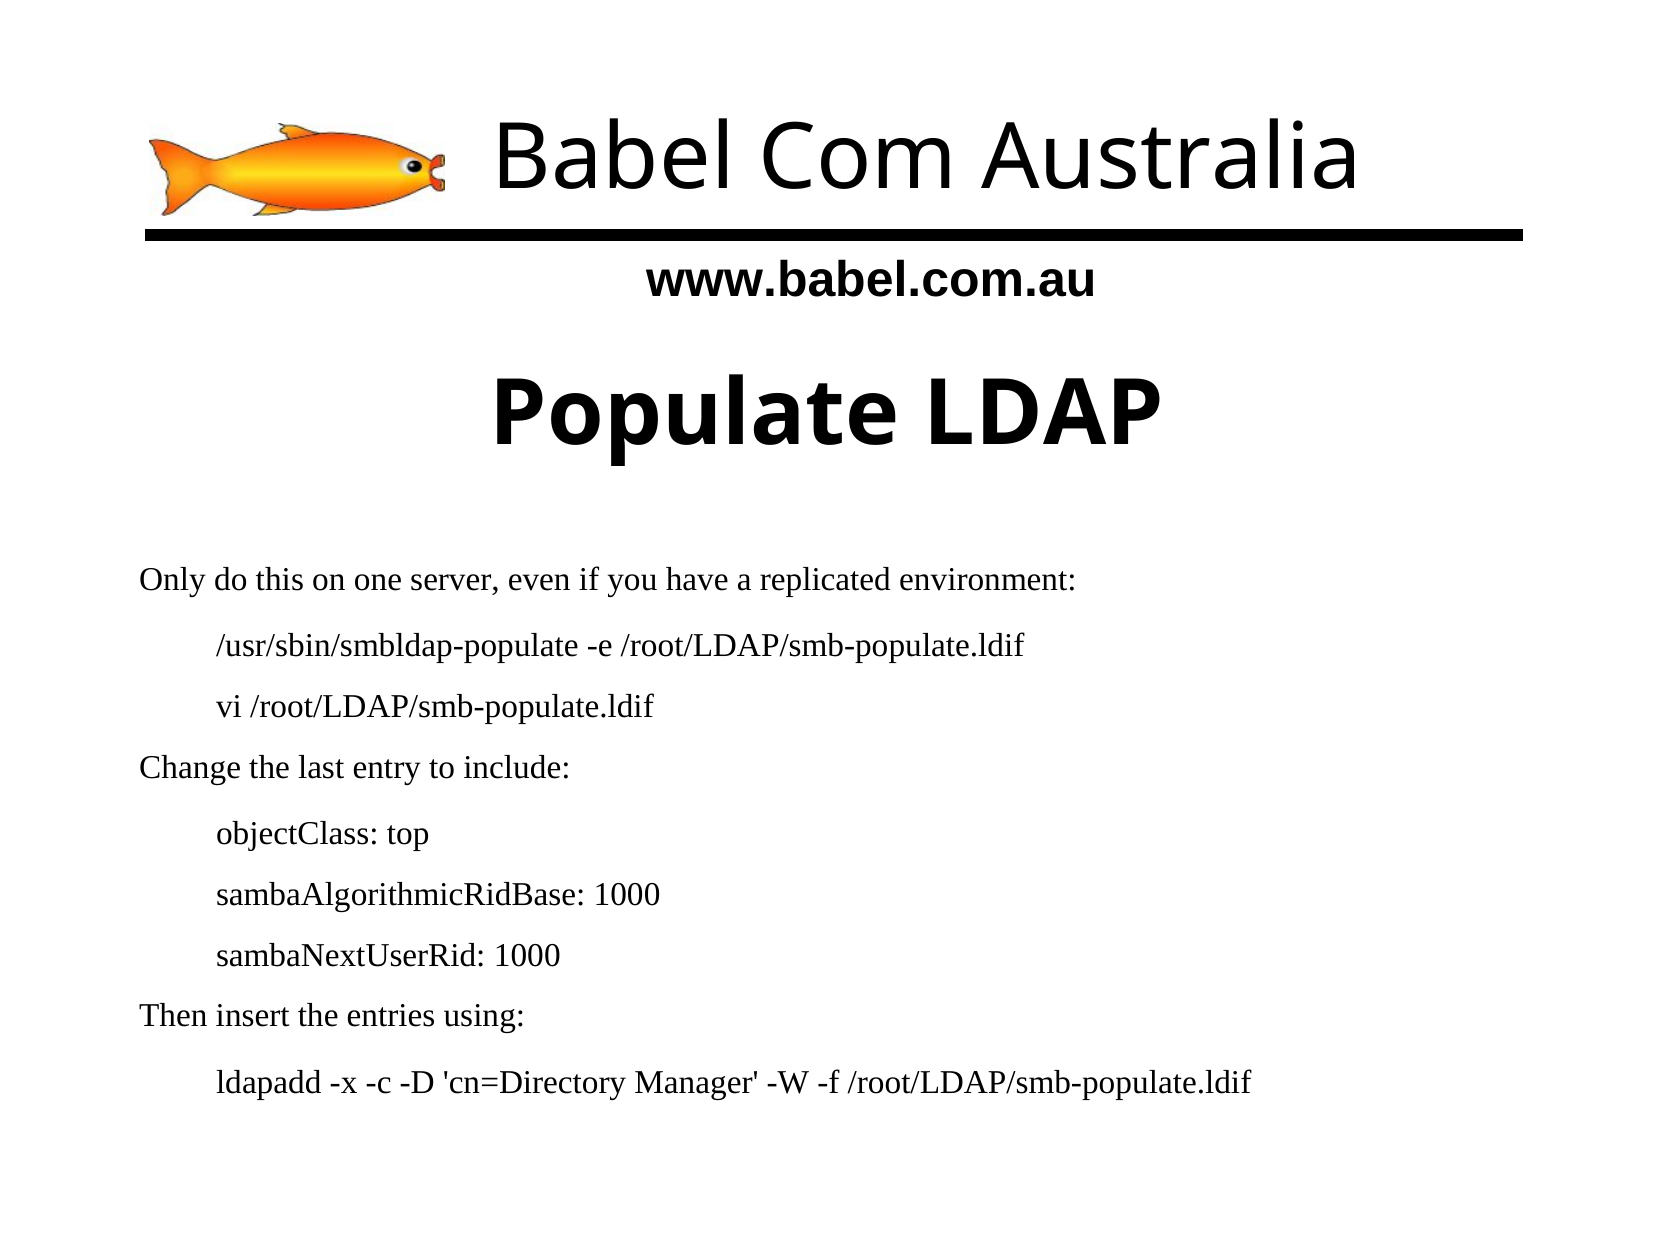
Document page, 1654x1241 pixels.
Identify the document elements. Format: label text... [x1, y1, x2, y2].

picture [149, 123, 445, 216]
list Only do this on one server, even if you have a replicated environment: /usr/sbin/smbldap-populate -e /root/LDAP/smb-populate.ldif vi /root/LDAP/smb-populate.ldif Change the last entry to include: objectClass: top sambaAlgorithmicRidBase: 1000 sambaNextUserRid: 1000 Then insert the entries using: ldapadd -x -c -D 'cn=Directory Manager' -W -f /root/LDAP/smb-populate.ldif [121, 560, 1534, 1127]
title Populate LDAP [126, 322, 1528, 497]
